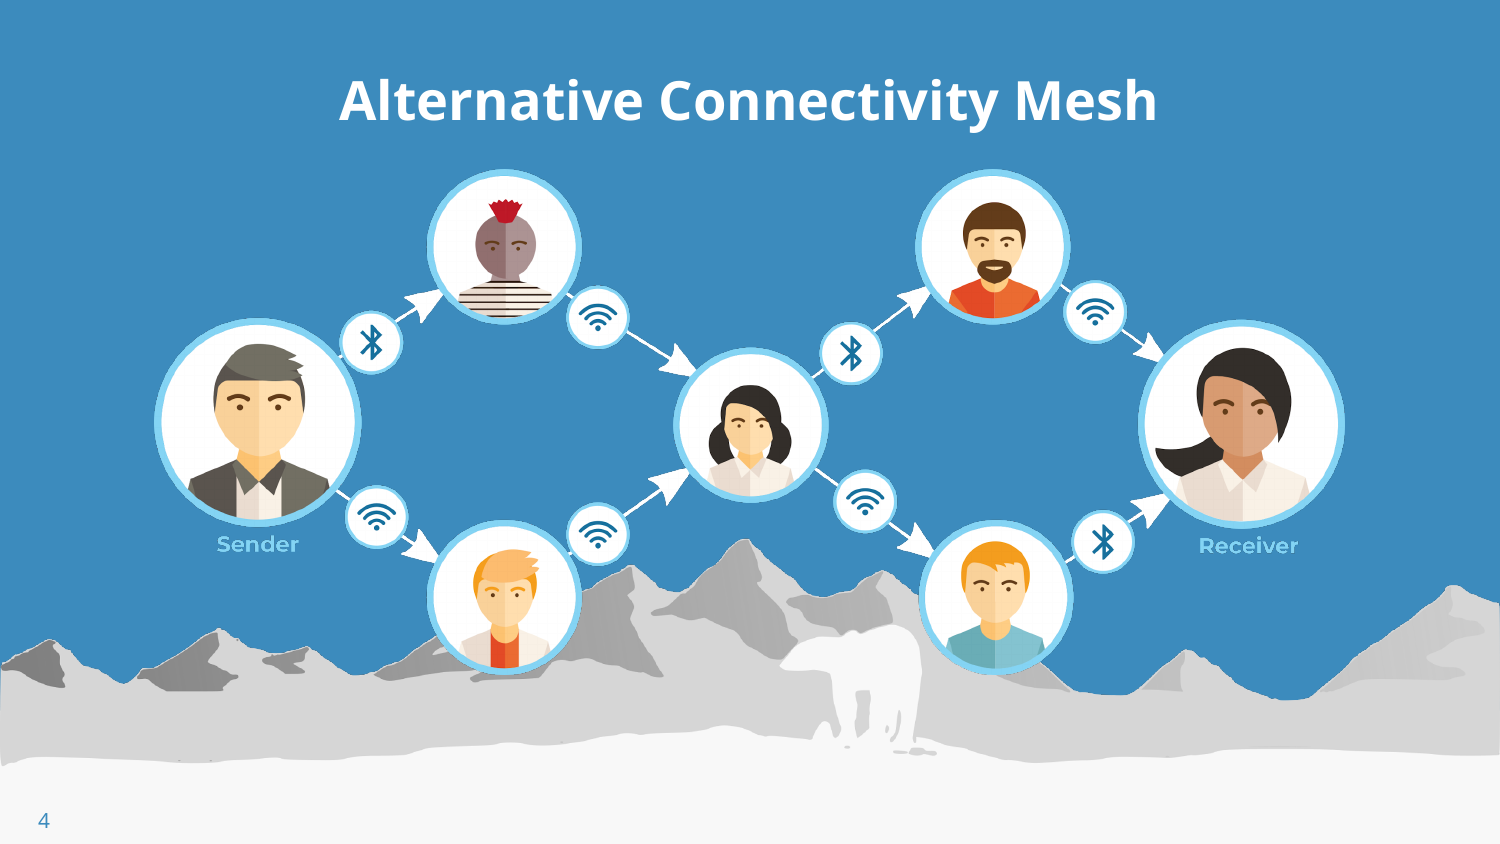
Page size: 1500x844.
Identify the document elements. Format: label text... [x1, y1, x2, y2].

picture [0, 192, 1500, 844]
slide_number <number> [0, 792, 89, 844]
title Alternative Connectivity Mesh [0, 50, 1500, 192]
